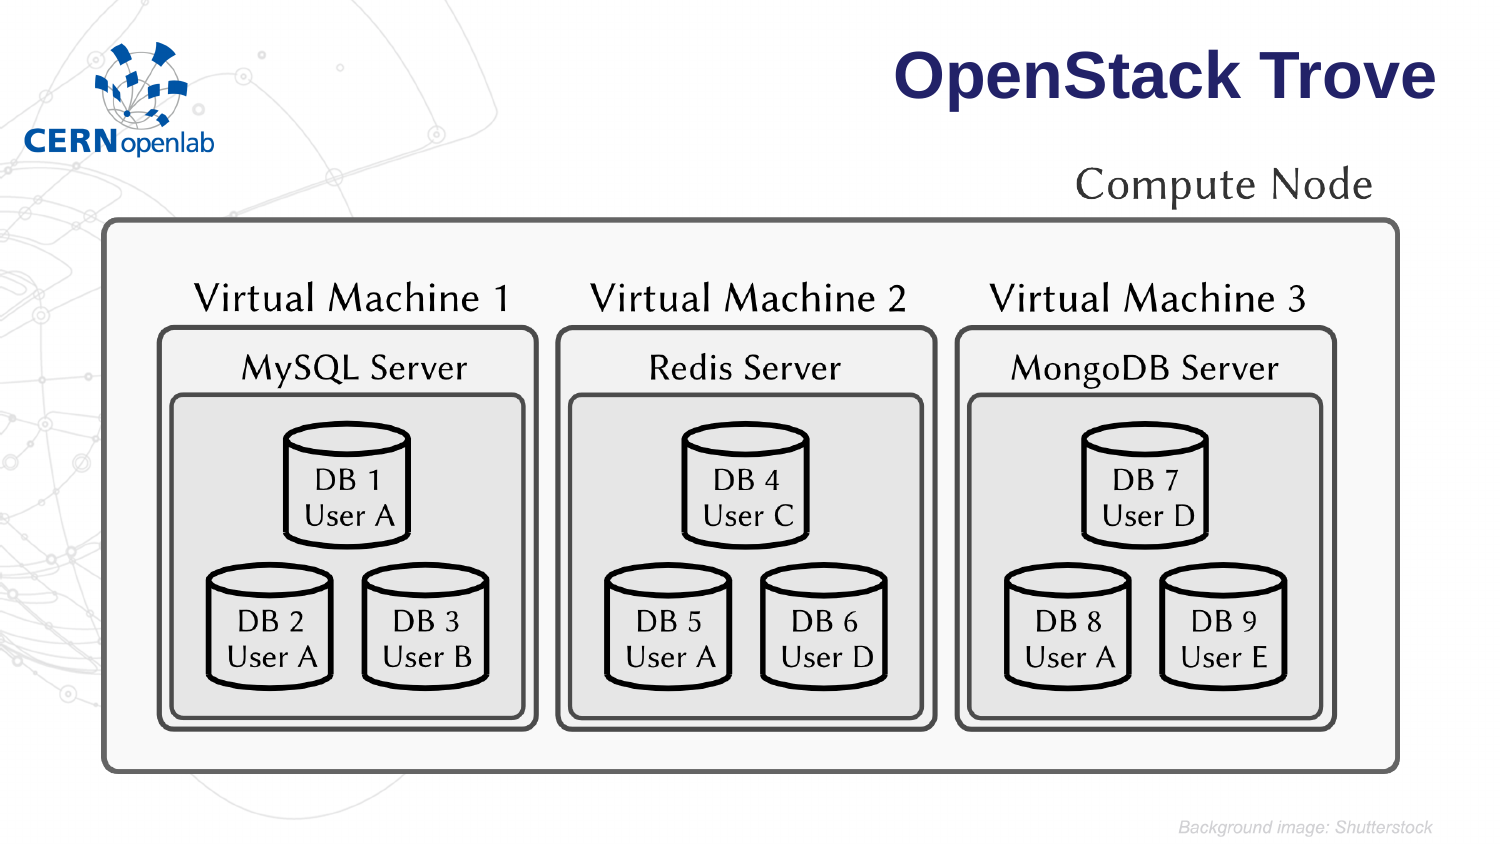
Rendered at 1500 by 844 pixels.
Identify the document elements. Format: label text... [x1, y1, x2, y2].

title OpenStack Trove [258, 1, 1453, 142]
picture [0, 0, 1500, 844]
